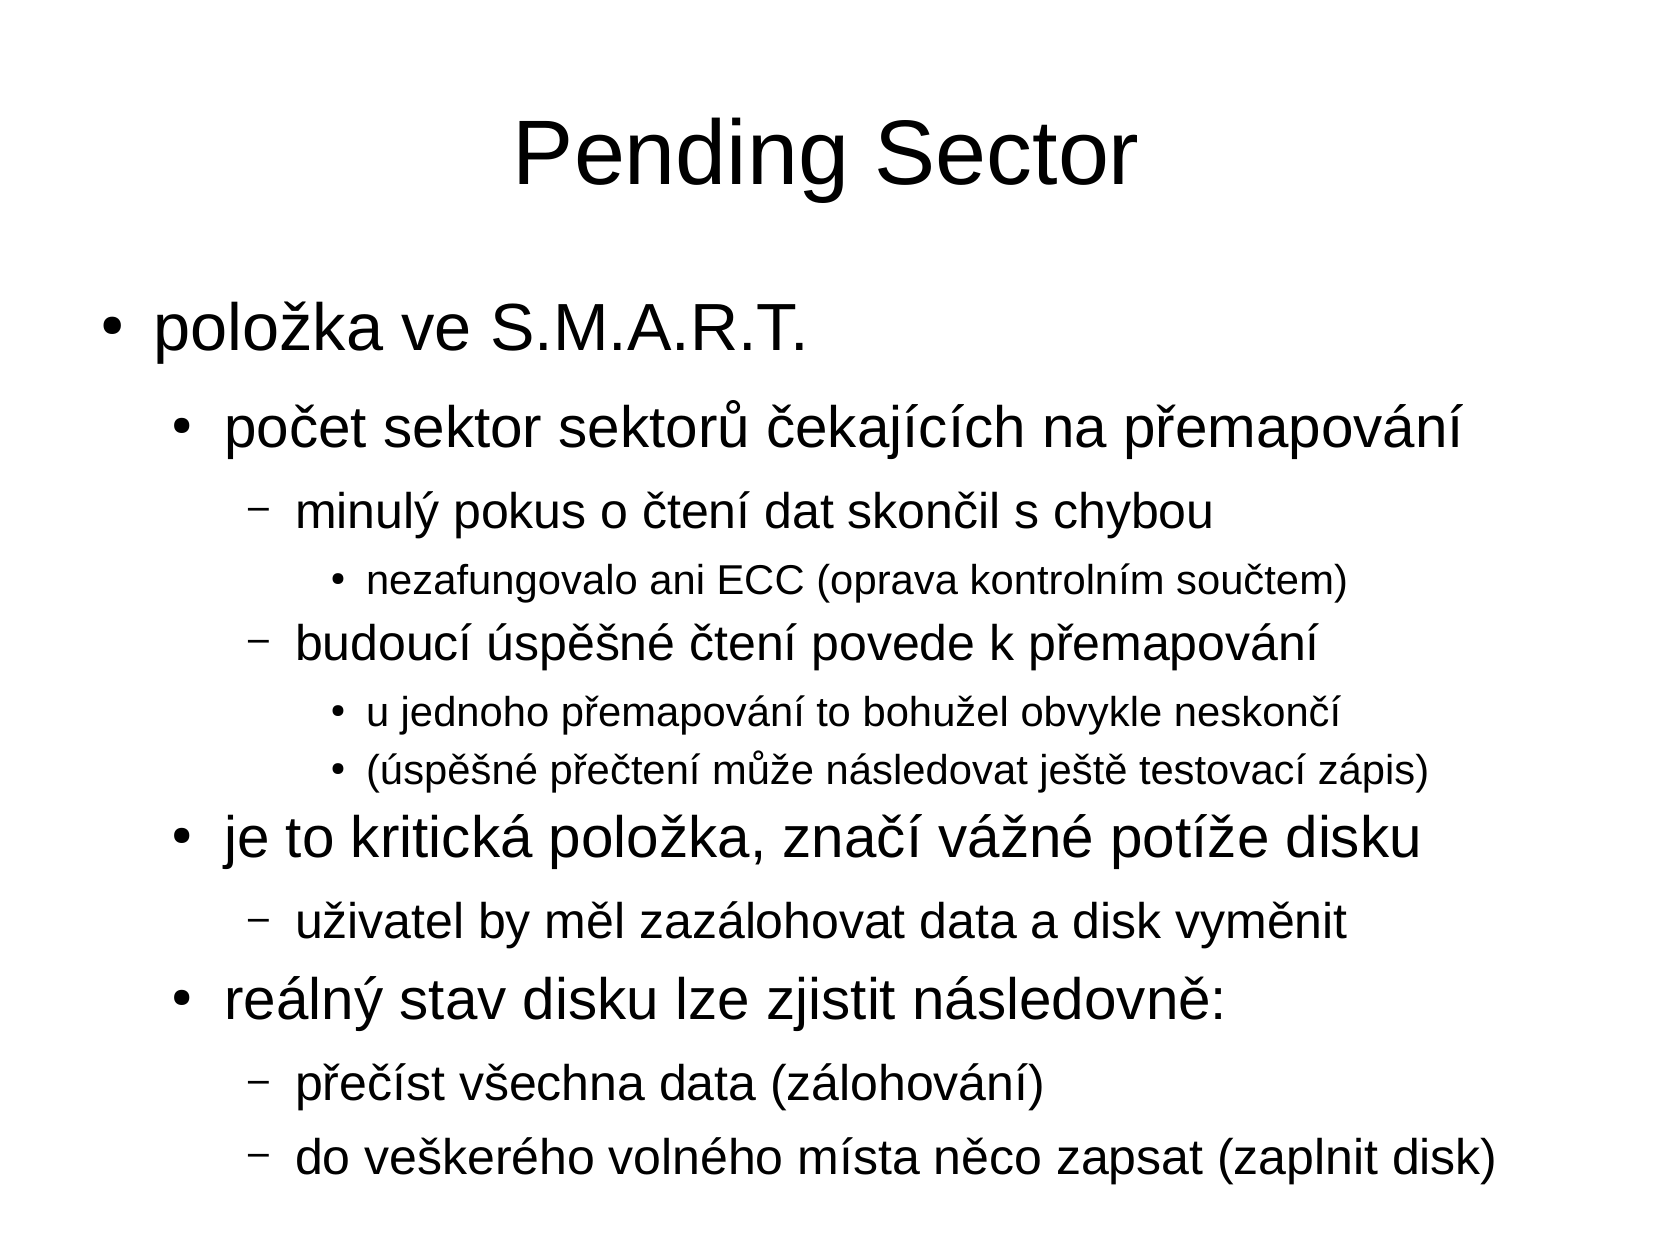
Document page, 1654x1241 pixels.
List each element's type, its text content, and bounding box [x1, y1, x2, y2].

list položka ve S.M.A.R.T. počet sektor sektorů čekajících na přemapování minulý pokus o čtení dat skončil s chybou nezafungovalo ani ECC (oprava kontrolním součtem) budoucí úspěšné čtení povede k přemapování u jednoho přemapování to bohužel obvykle neskončí (úspěšné přečtení může následovat ještě testovací zápis) je to kritická položka, značí vážné potíže disku uživatel by měl zazálohovat data a disk vyměnit reálný stav disku lze zjistit následovně: přečíst všechna data (zálohování) do veškerého volného místa něco zapsat (zaplnit disk) [82, 290, 1571, 1185]
title Pending Sector [82, 49, 1571, 257]
